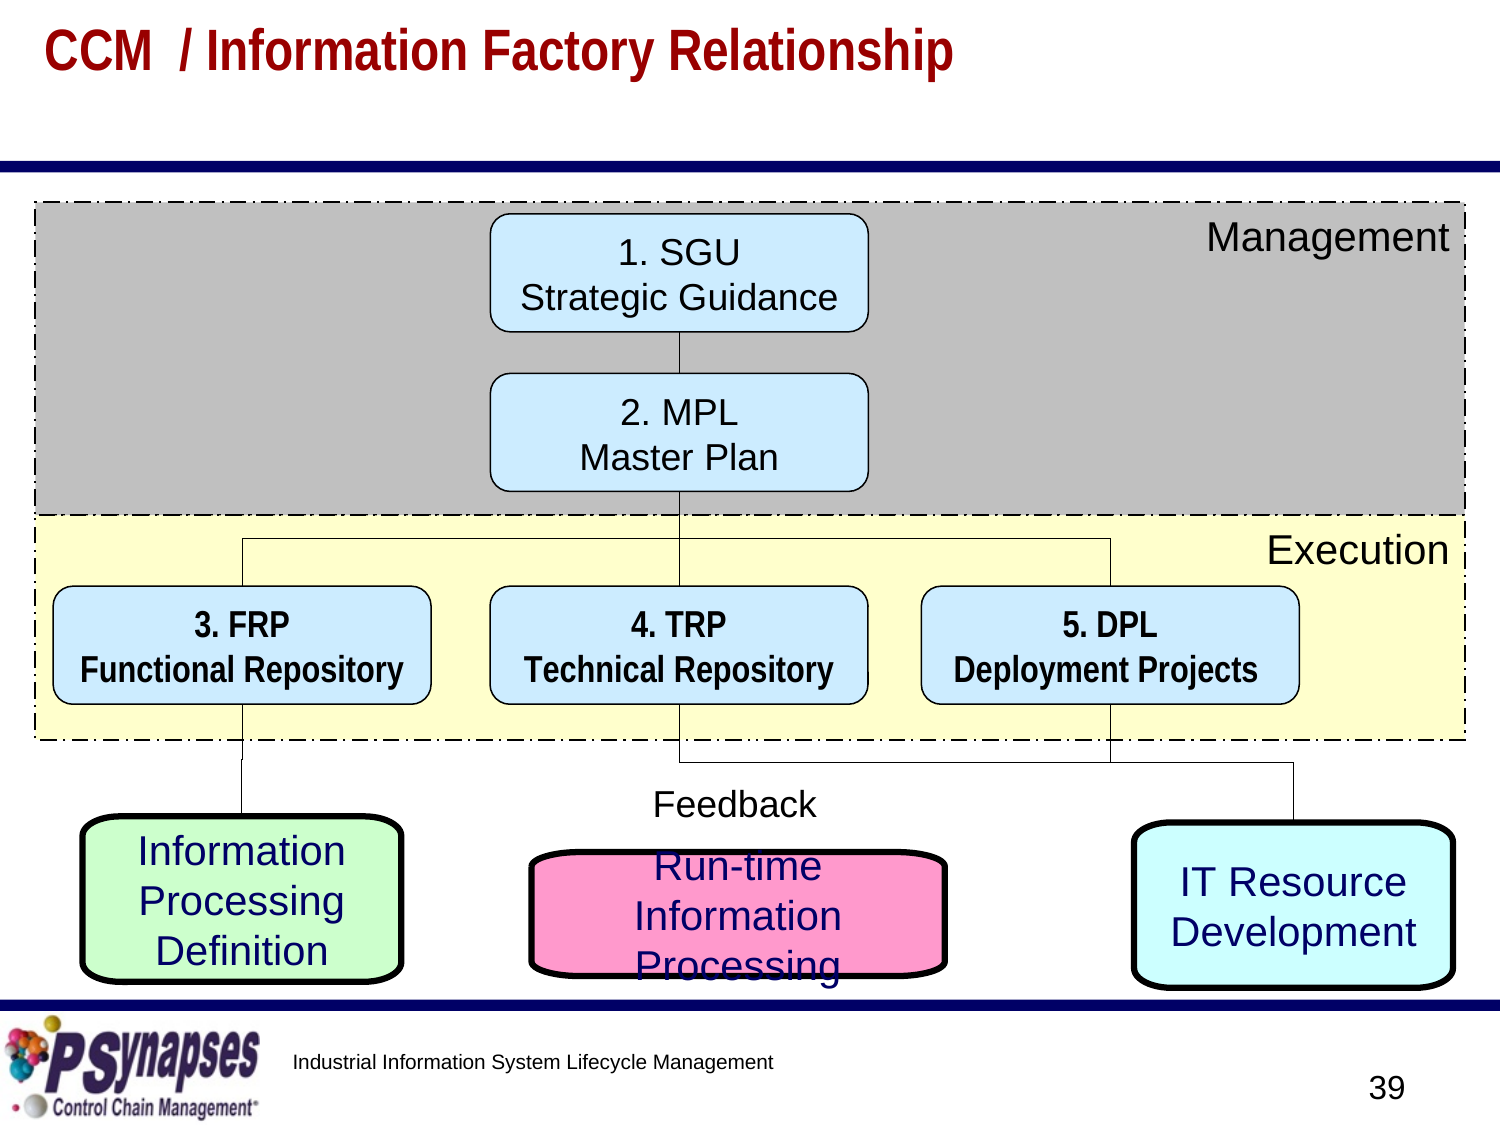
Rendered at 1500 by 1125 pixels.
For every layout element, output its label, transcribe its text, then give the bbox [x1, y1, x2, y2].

text_box Execution [35, 515, 679, 740]
text_box Information Processing Definition [82, 816, 402, 982]
title CCM / Information Factory Relationship [29, 12, 1471, 138]
text_box Management [35, 202, 1465, 515]
text_box Execution [680, 515, 1465, 740]
text_box 4. TRP Technical Repository [490, 586, 868, 705]
text_box Run-time Information Processing [531, 852, 945, 977]
text_box 2. MPL Master Plan [490, 373, 869, 492]
text_box Execution [243, 539, 679, 740]
text_box 5. DPL Deployment Projects [921, 586, 1300, 705]
text_box Execution [680, 539, 1110, 740]
text_box IT Resource Development [1134, 822, 1453, 988]
text_box 1. SGU Strategic Guidance [490, 213, 869, 332]
picture [0, 1011, 260, 1125]
text_box Feedback [637, 772, 832, 833]
text_box 3. FRP Functional Repository [53, 586, 432, 705]
